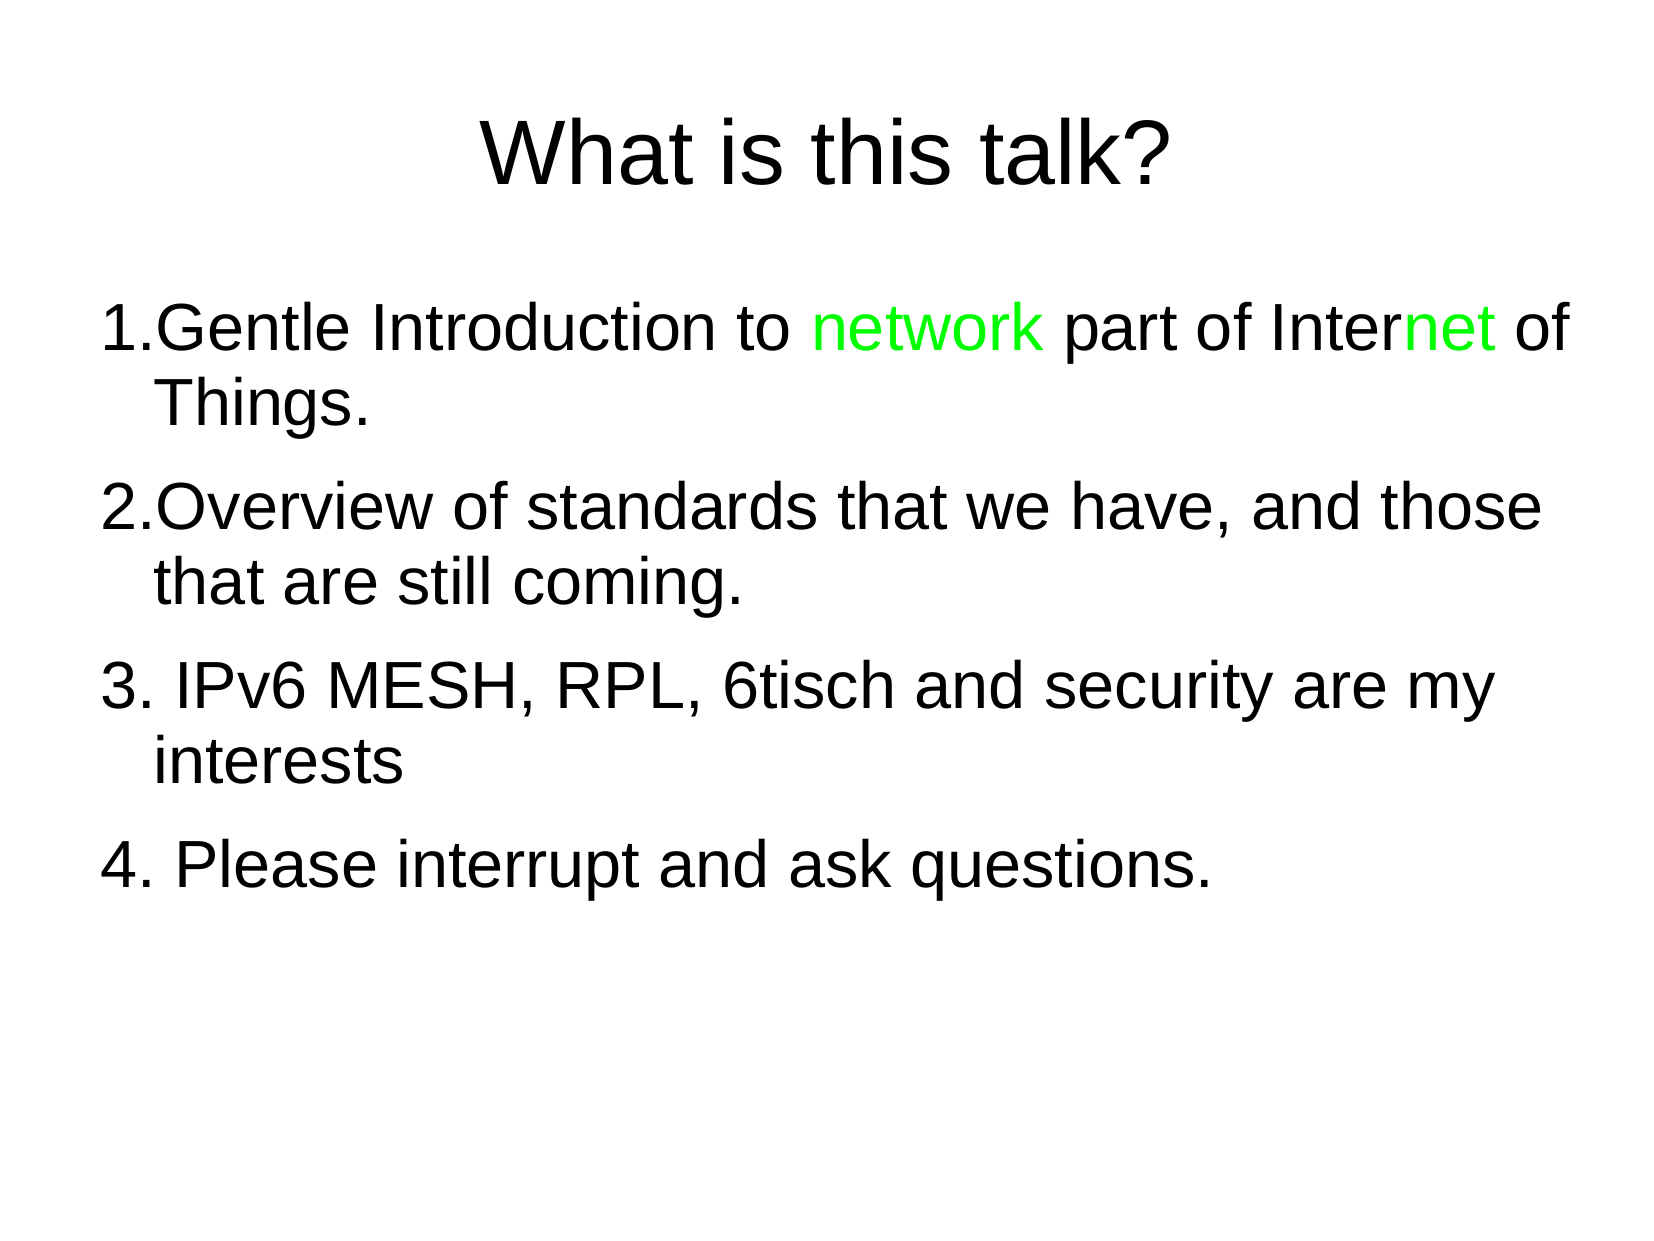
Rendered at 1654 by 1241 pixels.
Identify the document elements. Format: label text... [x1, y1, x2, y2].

list Gentle Introduction to network part of Internet of Things. Overview of standards that we have, and those that are still coming. IPv6 MESH, RPL, 6tisch and security are my interests Please interrupt and ask questions. [82, 290, 1571, 1010]
title What is this talk? [82, 49, 1571, 257]
